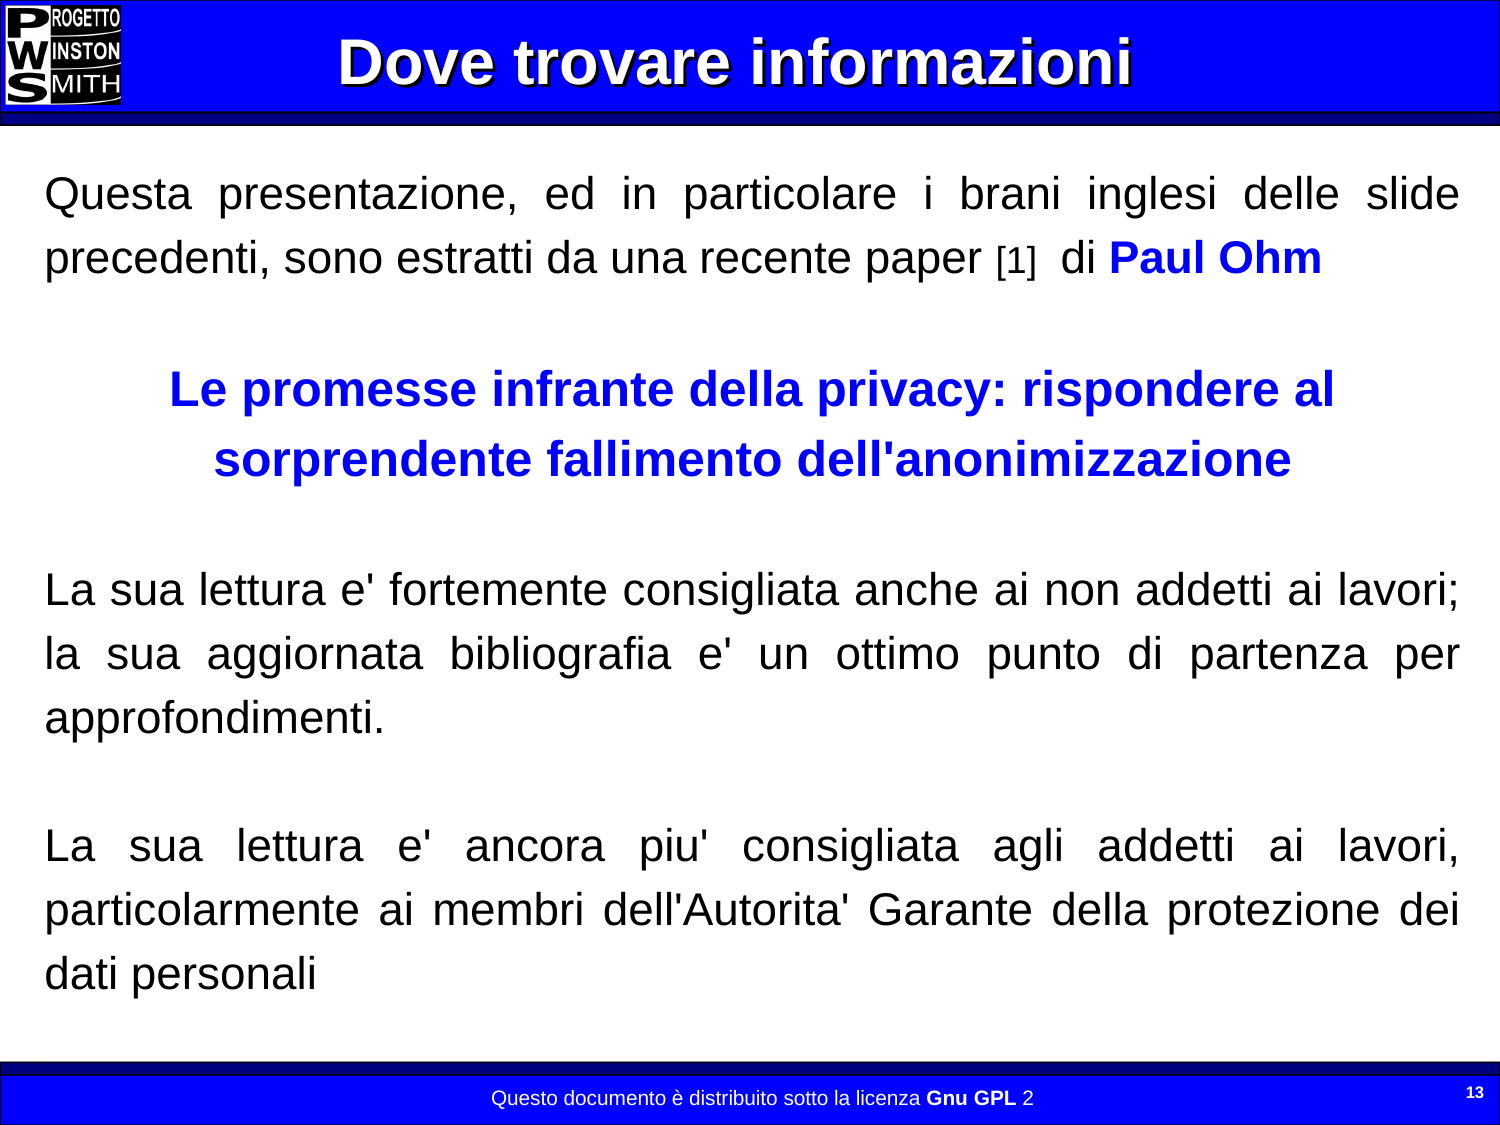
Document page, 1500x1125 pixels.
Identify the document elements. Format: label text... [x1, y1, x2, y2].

picture [5, 5, 121, 105]
text_box Questa presentazione, ed in particolare i brani inglesi delle slide precedenti, sono estratti da una recente paper [1] di Paul Ohm Le promesse infrante della privacy: rispondere al sorprendente fallimento dell'anonimizzazione La sua lettura e' fortemente consigliata anche ai non addetti ai lavori; la sua aggiornata bibliografia e' un ottimo punto di partenza per approfondimenti. La sua lettura e' ancora piu' consigliata agli addetti ai lavori, particolarmente ai membri dell'Autorita' Garante della protezione dei dati personali [29, 147, 1477, 1063]
text_box Dove trovare informazioni [177, 22, 1295, 107]
